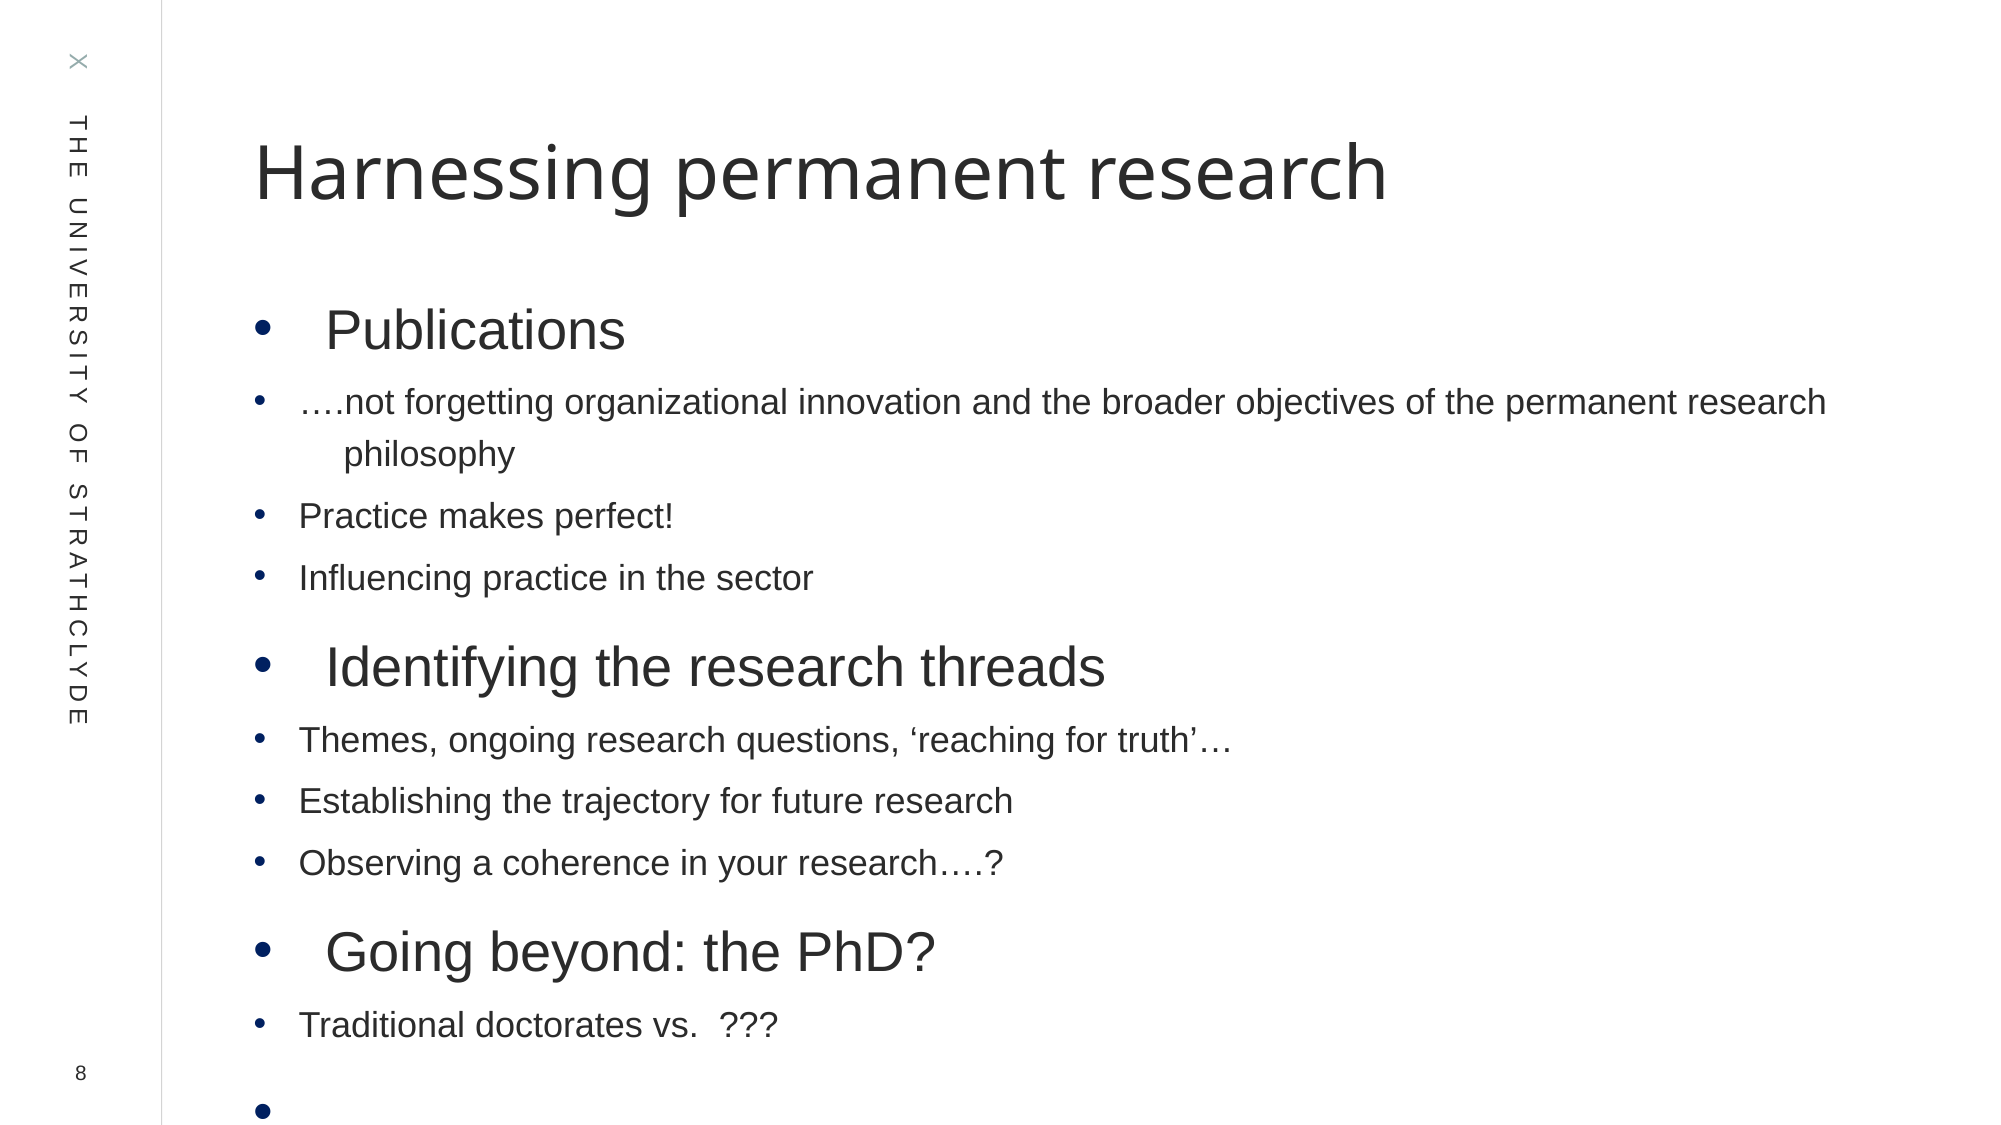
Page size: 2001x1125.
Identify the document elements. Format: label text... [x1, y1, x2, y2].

text_box 8 [38, 1052, 123, 1091]
title Harnessing permanent research [253, 110, 1907, 233]
list Publications ….not forgetting organizational innovation and the broader objectives of the permanent research philosophy Practice makes perfect! Influencing practice in the sector Identifying the research threads Themes, ongoing research questions, ‘reaching for truth’… Establishing the trajectory for future research Observing a coherence in your research….? Going beyond: the PhD? Traditional doctorates vs. ??? [253, 272, 1907, 1053]
